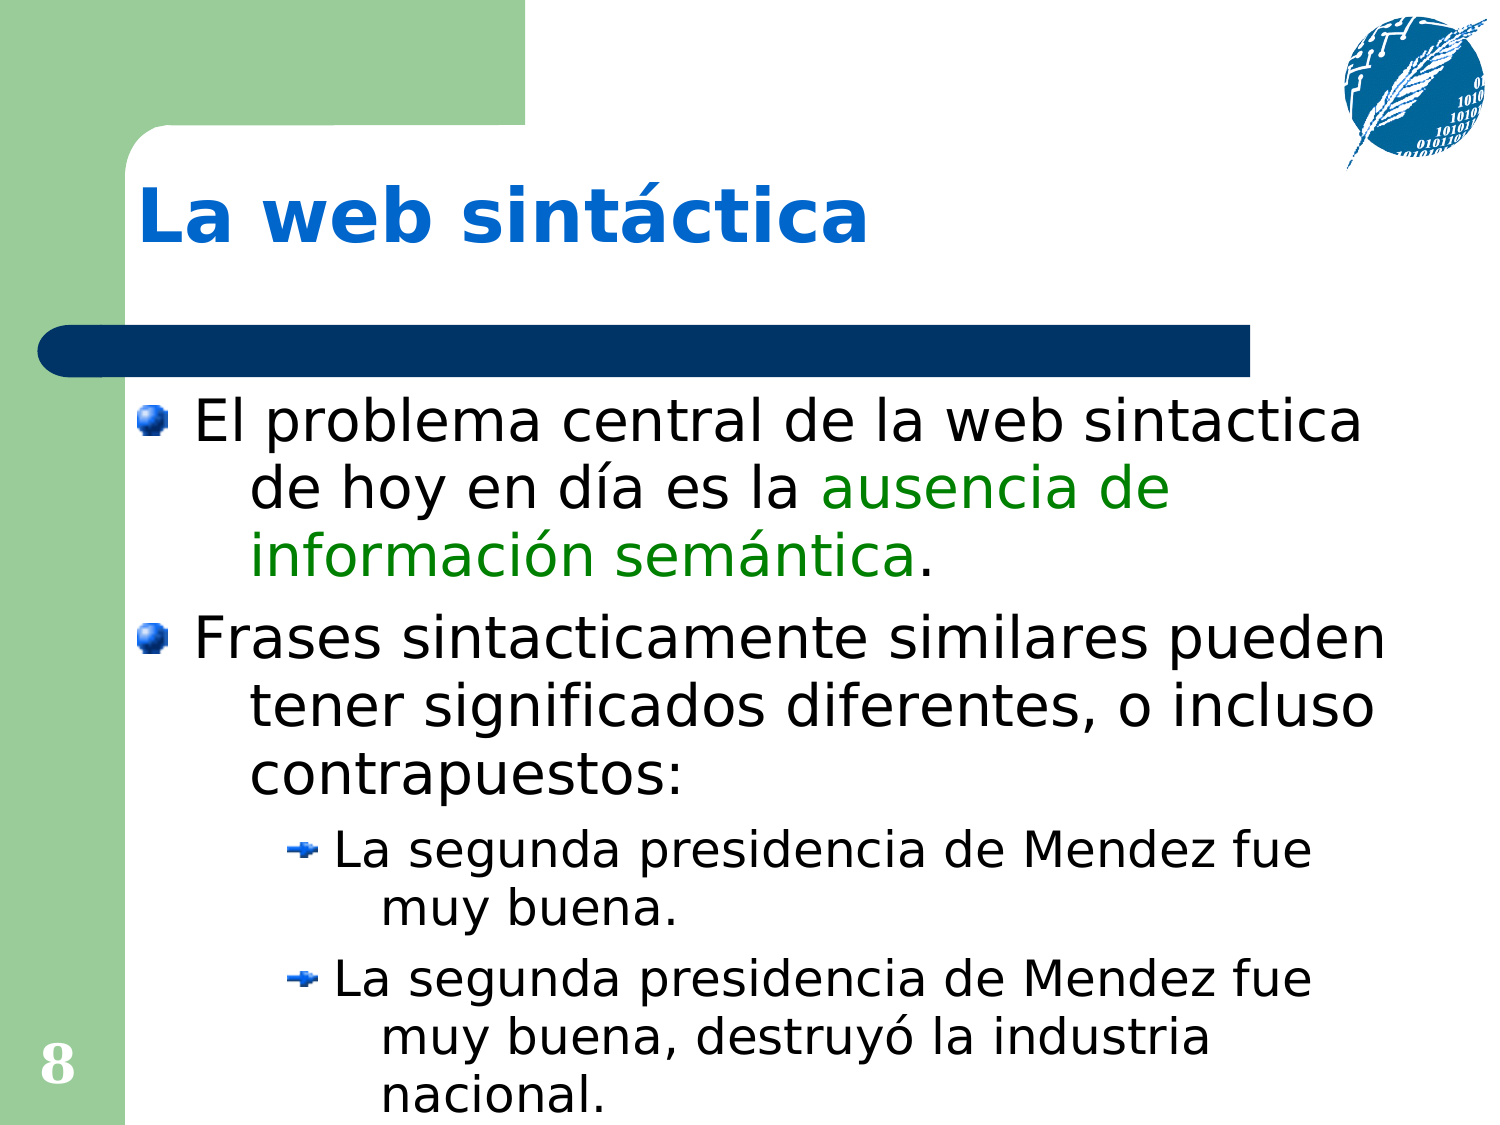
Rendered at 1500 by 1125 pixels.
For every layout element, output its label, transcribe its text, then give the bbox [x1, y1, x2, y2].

list El problema central de la web sintactica de hoy en día es la ausencia de información semántica. Frases sintacticamente similares pueden tener significados diferentes, o incluso contrapuestos: La segunda presidencia de Mendez fue muy buena. La segunda presidencia de Mendez fue muy buena, destruyó la industria nacional. [137, 387, 1400, 1070]
picture [1427, 138, 1431, 148]
picture [1436, 127, 1450, 136]
picture [1341, 15, 1487, 172]
picture [1416, 140, 1425, 149]
picture [1433, 139, 1440, 147]
title La web sintáctica [136, 135, 1413, 302]
